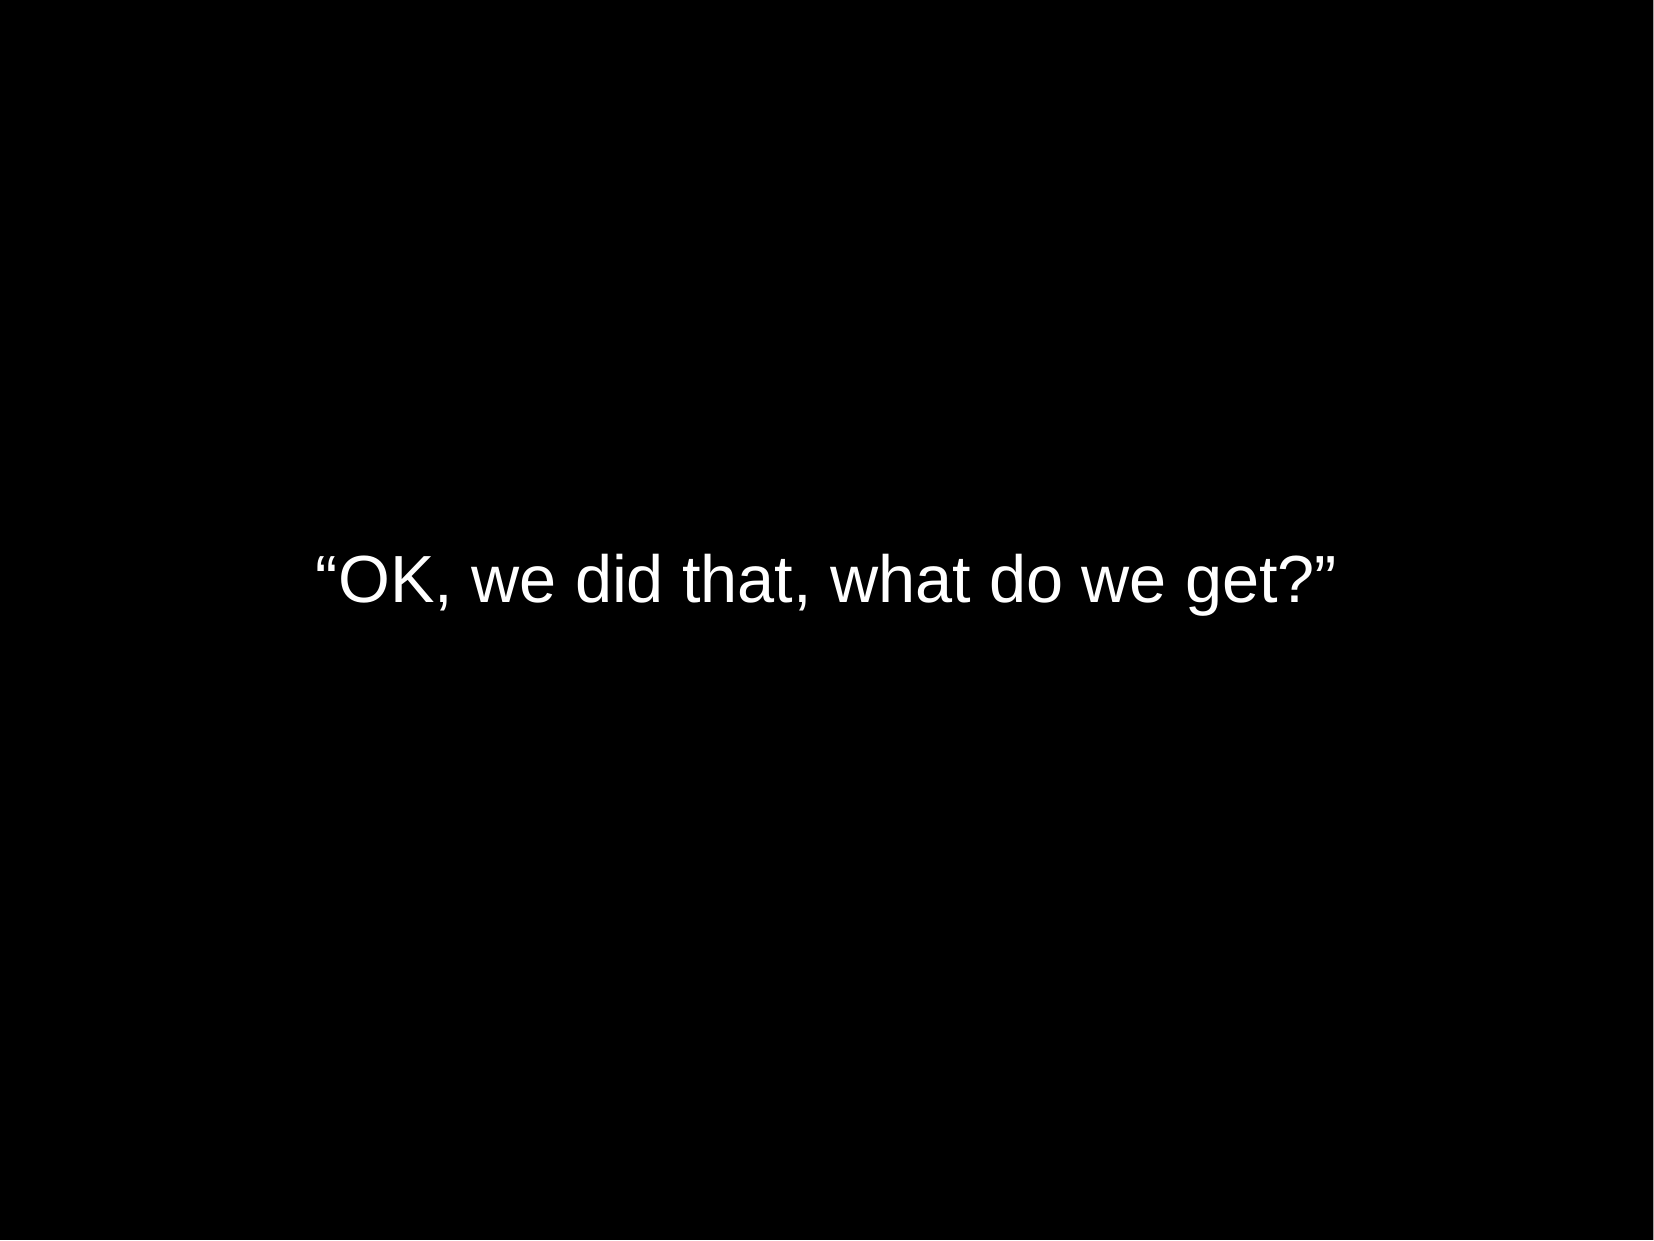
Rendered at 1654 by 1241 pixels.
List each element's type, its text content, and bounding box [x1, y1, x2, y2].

subtitle “OK, we did that, what do we get?” [82, 56, 1571, 1102]
